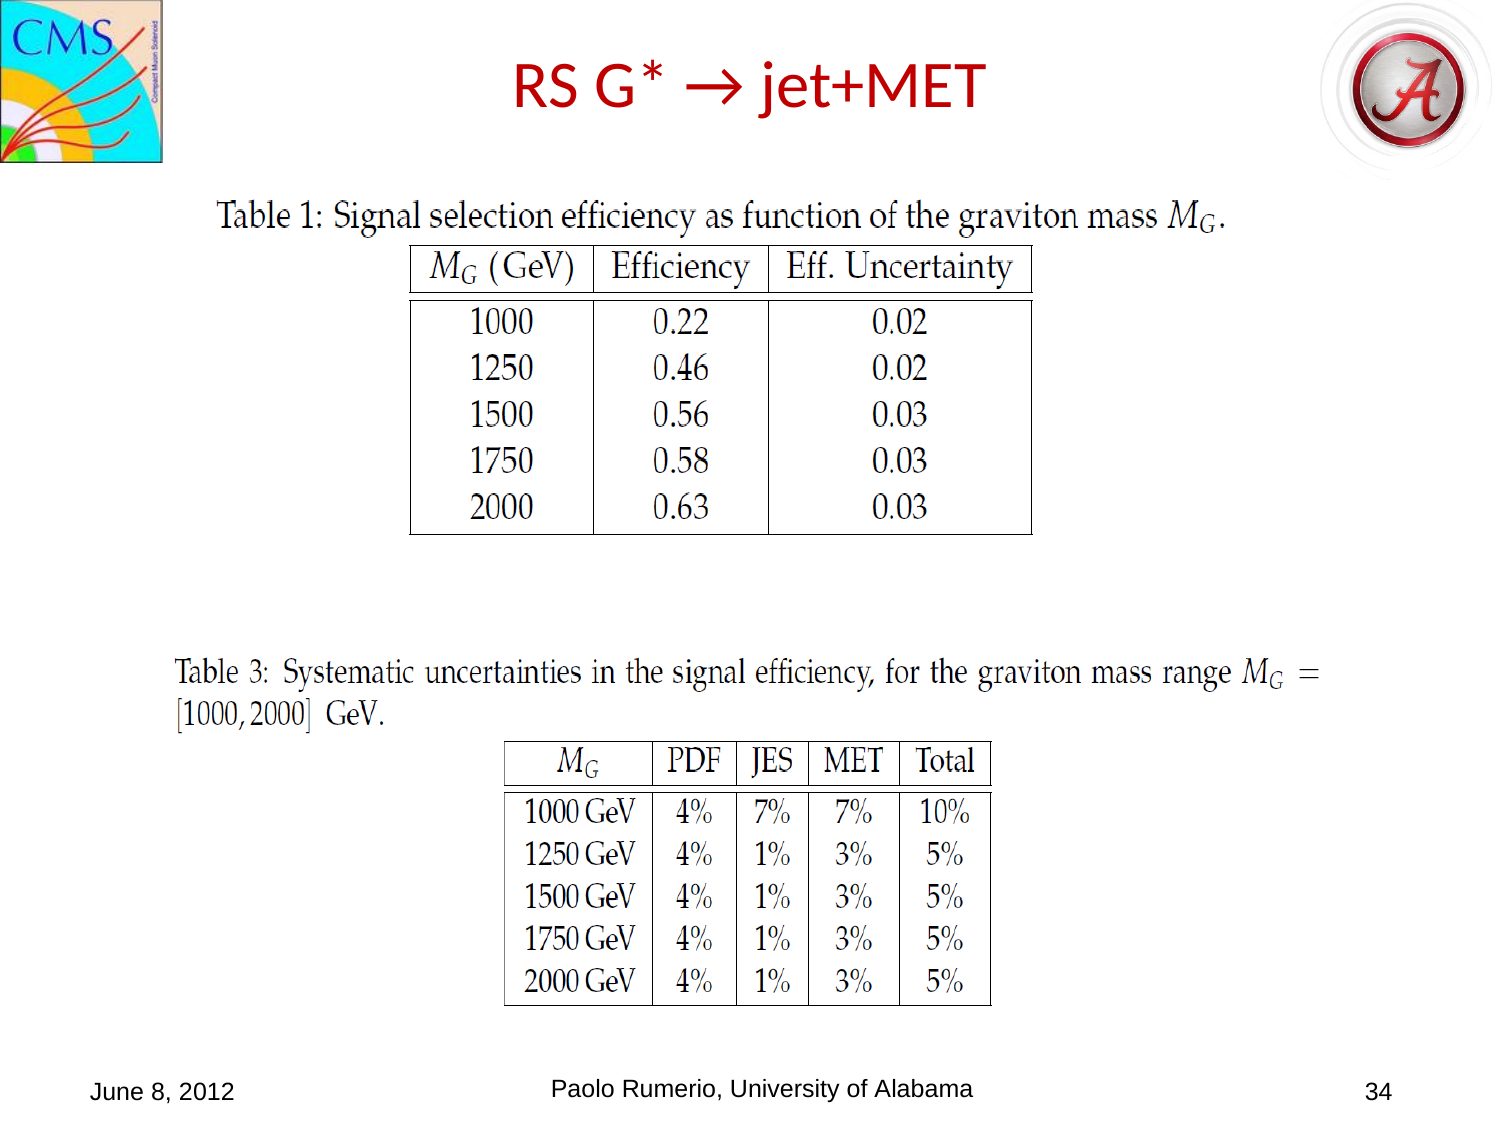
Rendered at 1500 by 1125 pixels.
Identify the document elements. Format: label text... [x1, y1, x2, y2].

text_box RS G* → jet+MET [163, 0, 1319, 163]
picture [0, 0, 163, 163]
picture [165, 644, 1347, 1028]
picture [210, 193, 1232, 555]
picture [1319, 0, 1500, 180]
